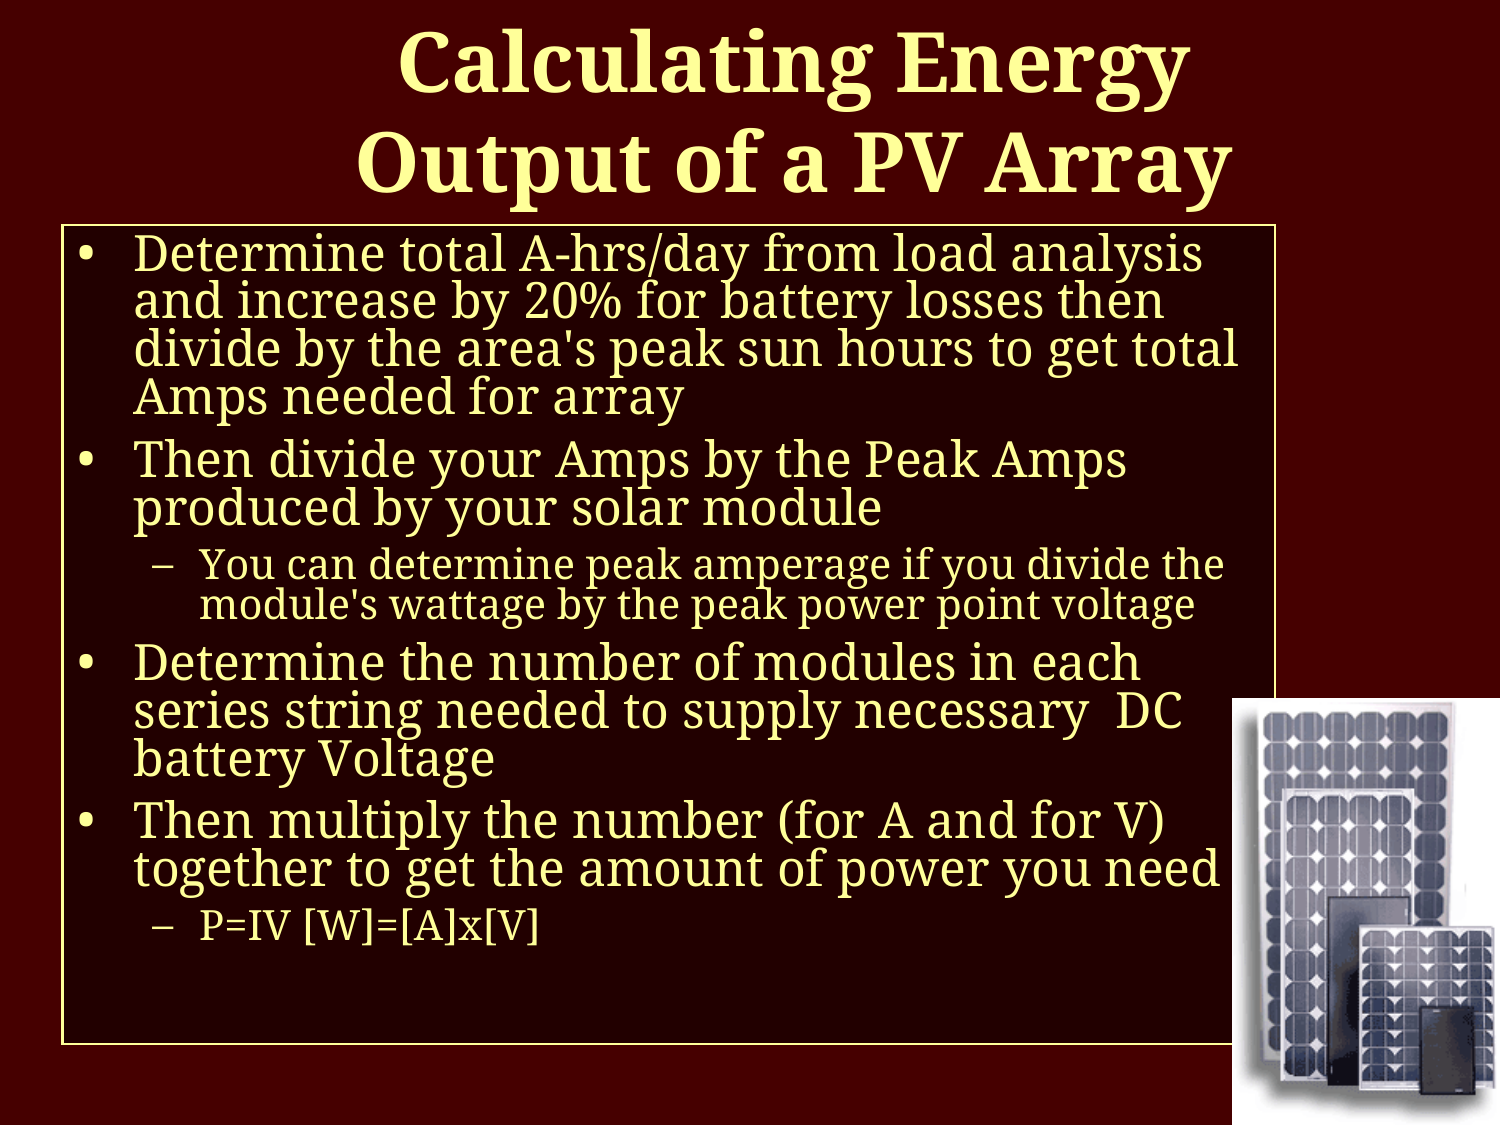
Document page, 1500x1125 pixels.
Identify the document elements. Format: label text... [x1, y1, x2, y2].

list Determine total A-hrs/day from load analysis and increase by 20% for battery losses then divide by the area's peak sun hours to get total Amps needed for array Then divide your Amps by the Peak Amps produced by your solar module You can determine peak amperage if you divide the module's wattage by the peak power point voltage Determine the number of modules in each series string needed to supply necessary DC battery Voltage Then multiply the number (for A and for V) together to get the amount of power you need P=IV [W]=[A]x[V] [62, 224, 1275, 1045]
title Calculating Energy Output of a PV Array [225, 1, 1363, 217]
picture [1232, 698, 1500, 1125]
